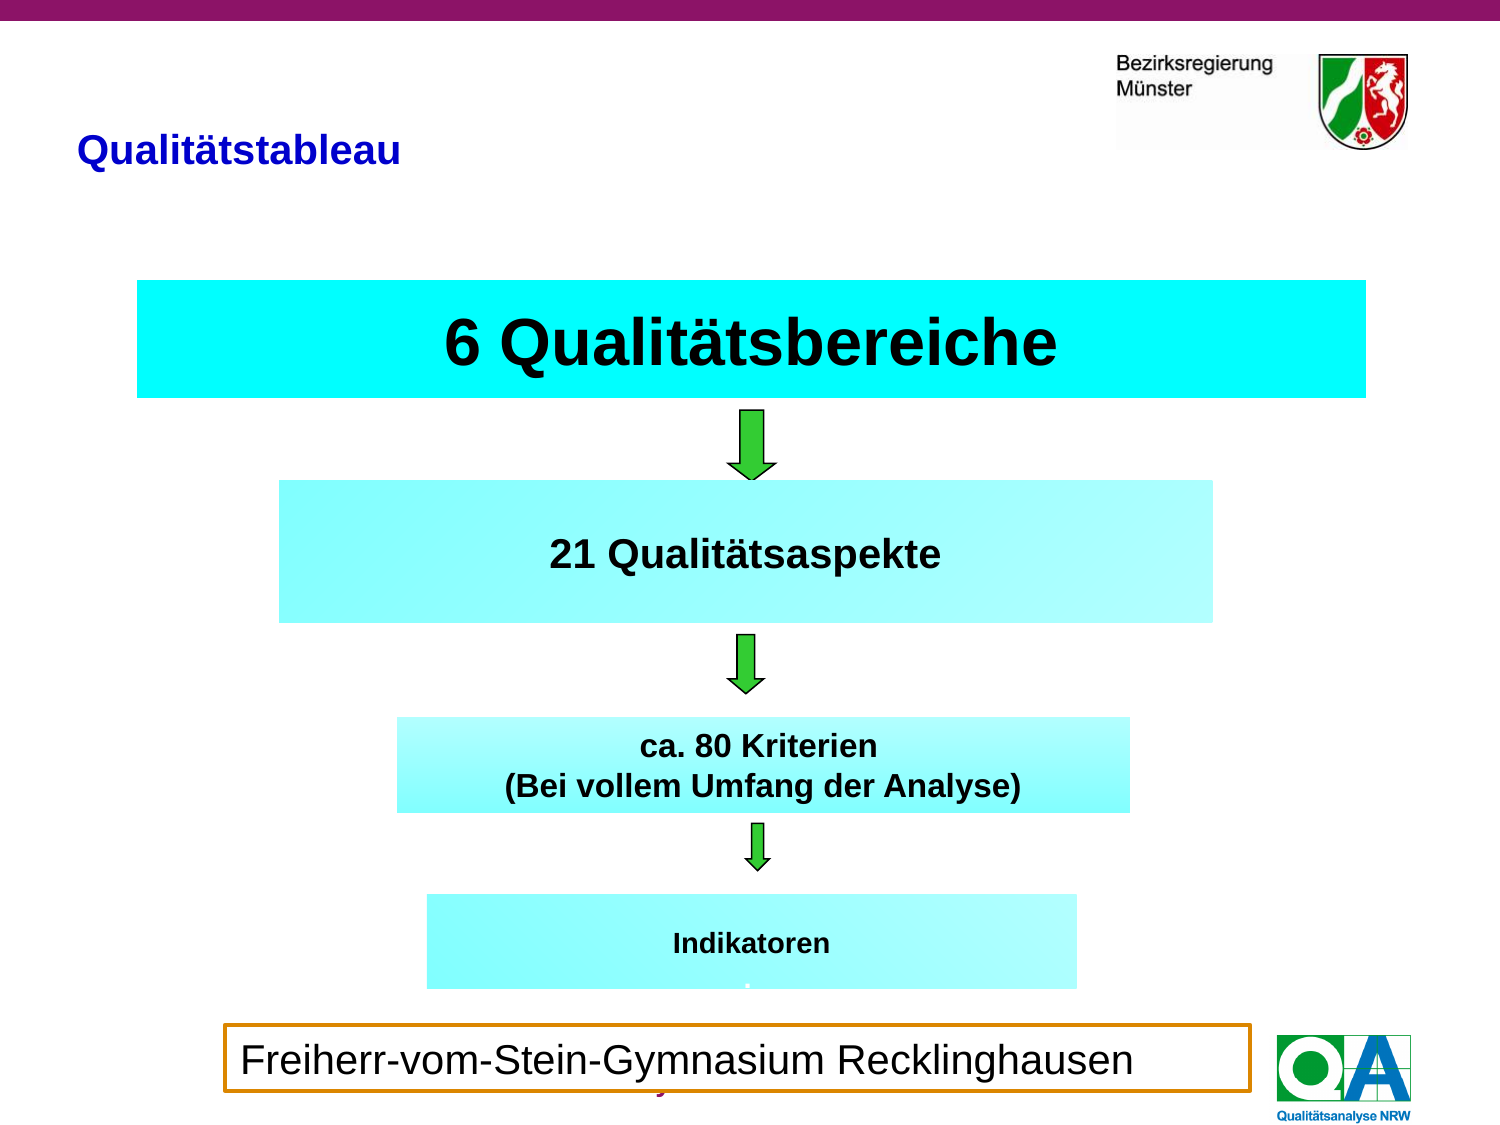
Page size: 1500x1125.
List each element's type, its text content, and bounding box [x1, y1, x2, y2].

title Qualitätstableau [76, 66, 963, 173]
text_box [728, 634, 764, 694]
text_box 6 Qualitätsbereiche [137, 280, 1366, 398]
text_box Freiherr-vom-Stein-Gymnasium Recklinghausen [225, 1025, 1251, 1091]
text_box Indikatoren . [427, 894, 1077, 989]
text_box 21 Qualitätsaspekte [279, 481, 1212, 623]
text_box [728, 410, 776, 481]
text_box ca. 80 Kriterien (Bei vollem Umfang der Analyse) [397, 717, 1130, 812]
text_box [745, 823, 770, 871]
